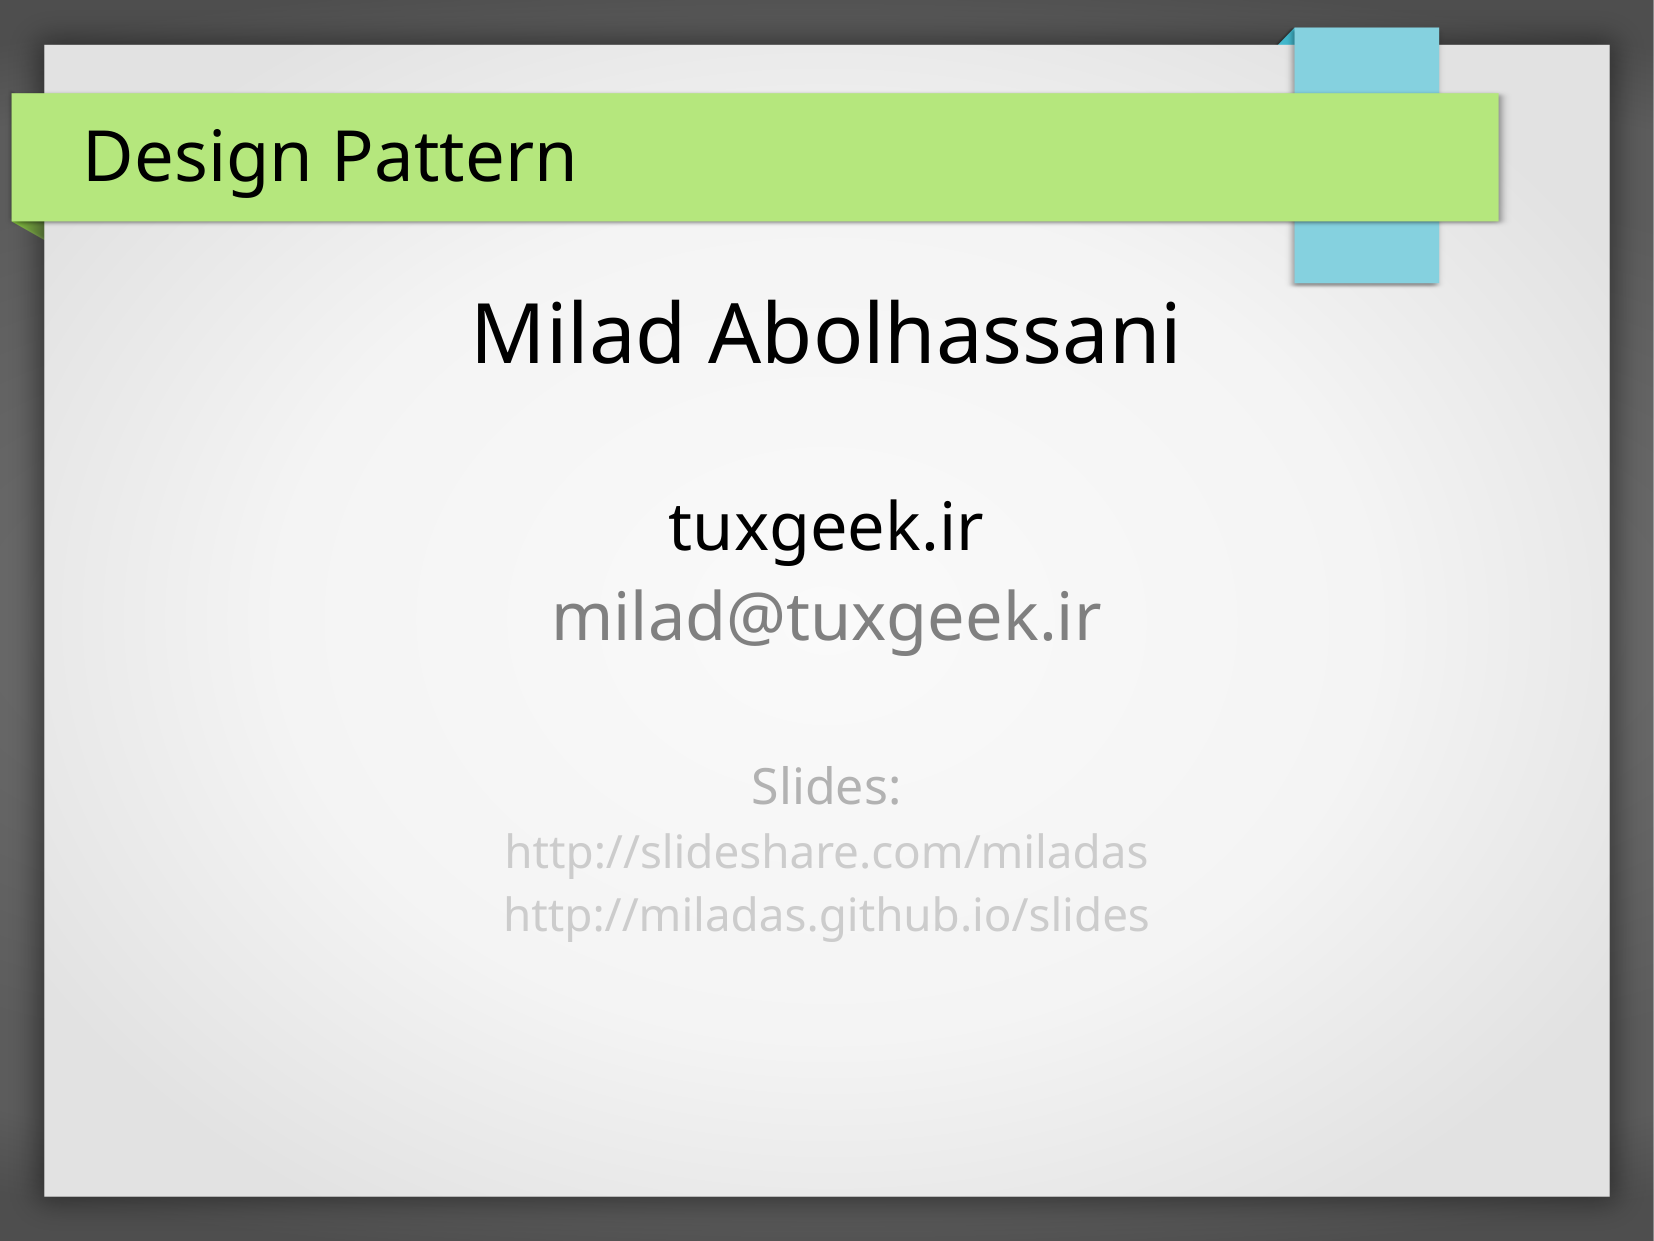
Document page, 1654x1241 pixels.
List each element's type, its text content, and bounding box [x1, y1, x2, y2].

picture [0, 0, 1654, 1241]
subtitle Milad Abolhassani tuxgeek.ir milad@tuxgeek.ir Slides: http://slideshare.com/miladas http://miladas.github.io/slides [82, 295, 1571, 1015]
title Design Pattern [82, 94, 1264, 213]
